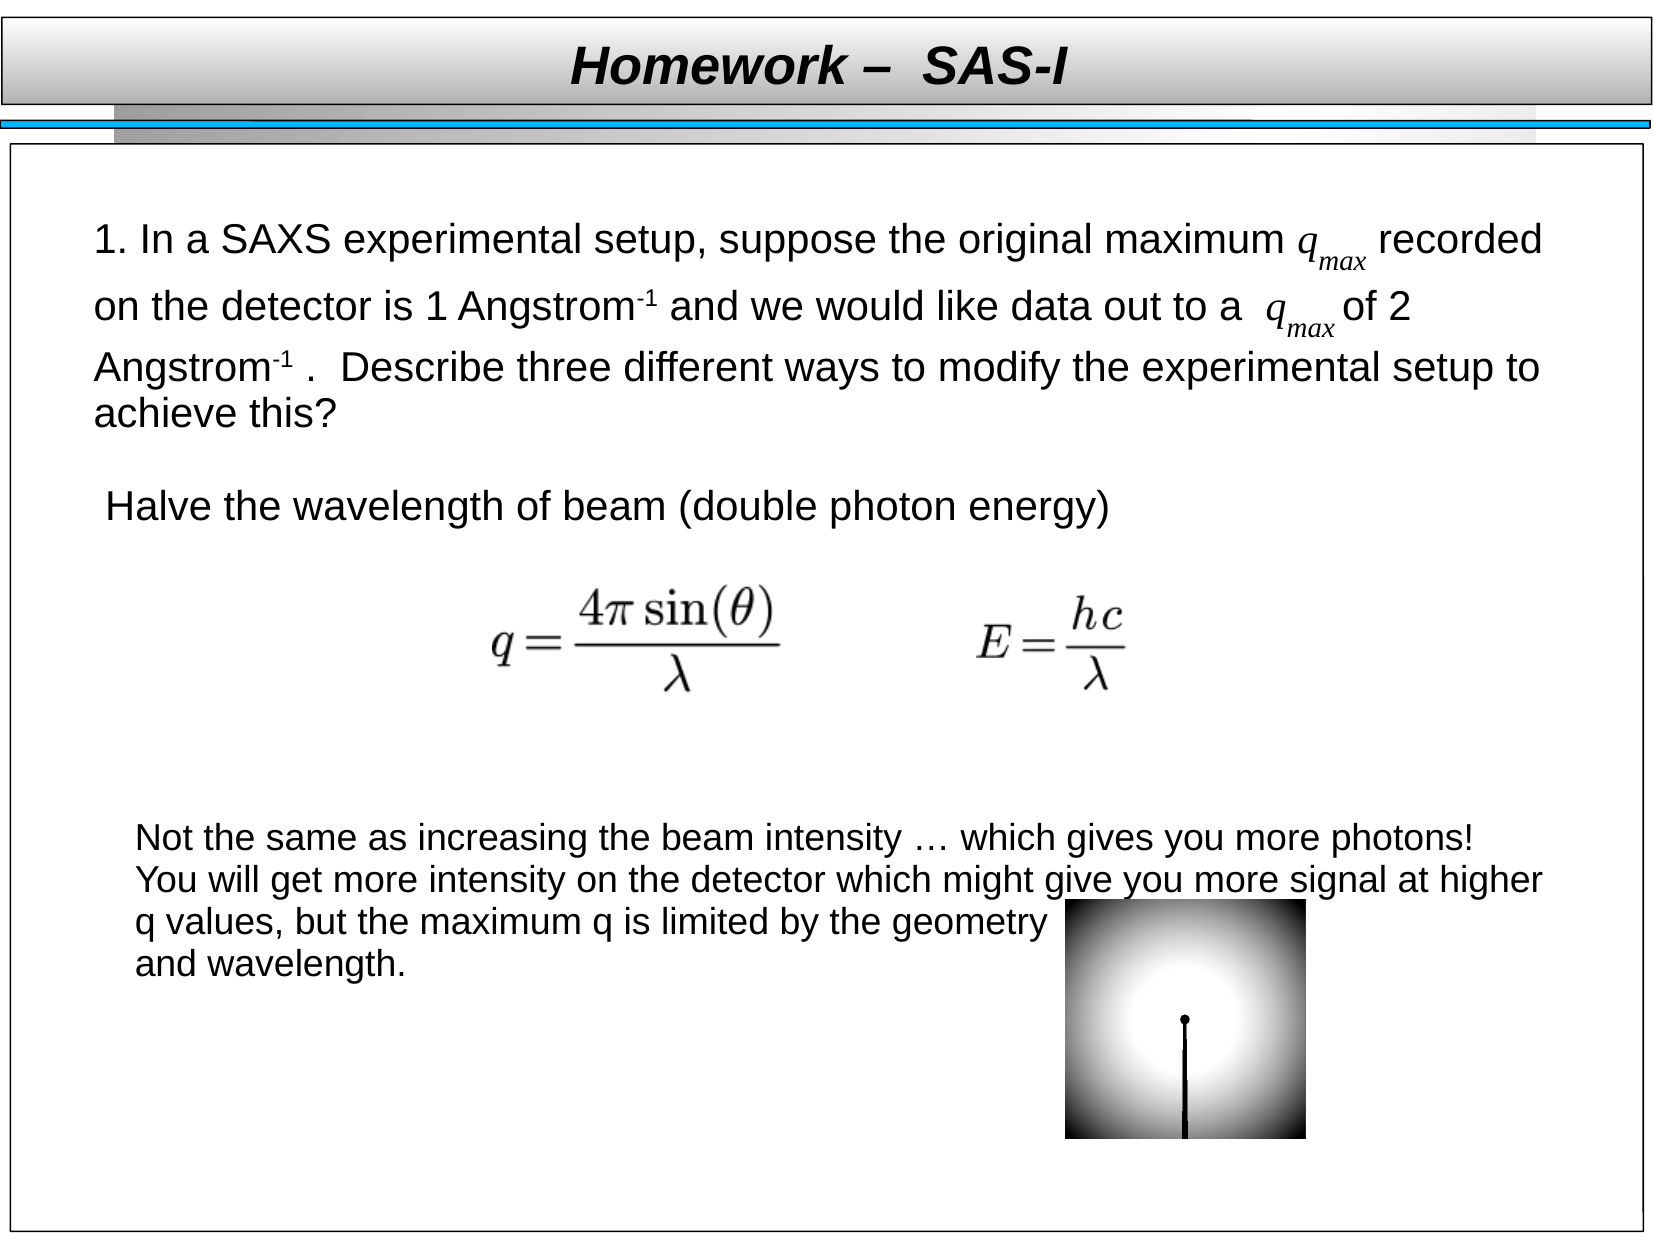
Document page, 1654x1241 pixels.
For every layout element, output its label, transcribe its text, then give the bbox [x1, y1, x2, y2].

picture [976, 595, 1126, 691]
text_box Not the same as increasing the beam intensity … which gives you more photons! You will get more intensity on the detector which might give you more signal at higher q values, but the maximum q is limited by the geometry and wavelength. [120, 809, 1559, 993]
picture [1065, 899, 1306, 1139]
text_box 1. In a SAXS experimental setup, suppose the original maximum qmax recorded on the detector is 1 Angstrom-1 and we would like data out to a qmax of 2 Angstrom-1 . Describe three different ways to modify the experimental setup to achieve this? Halve the wavelength of beam (double photon energy) [78, 201, 1576, 1241]
picture [492, 584, 781, 693]
text_box [71, 201, 78, 1241]
text_box [0, 120, 1651, 129]
text_box Homework – SAS-I [1, 17, 1652, 105]
